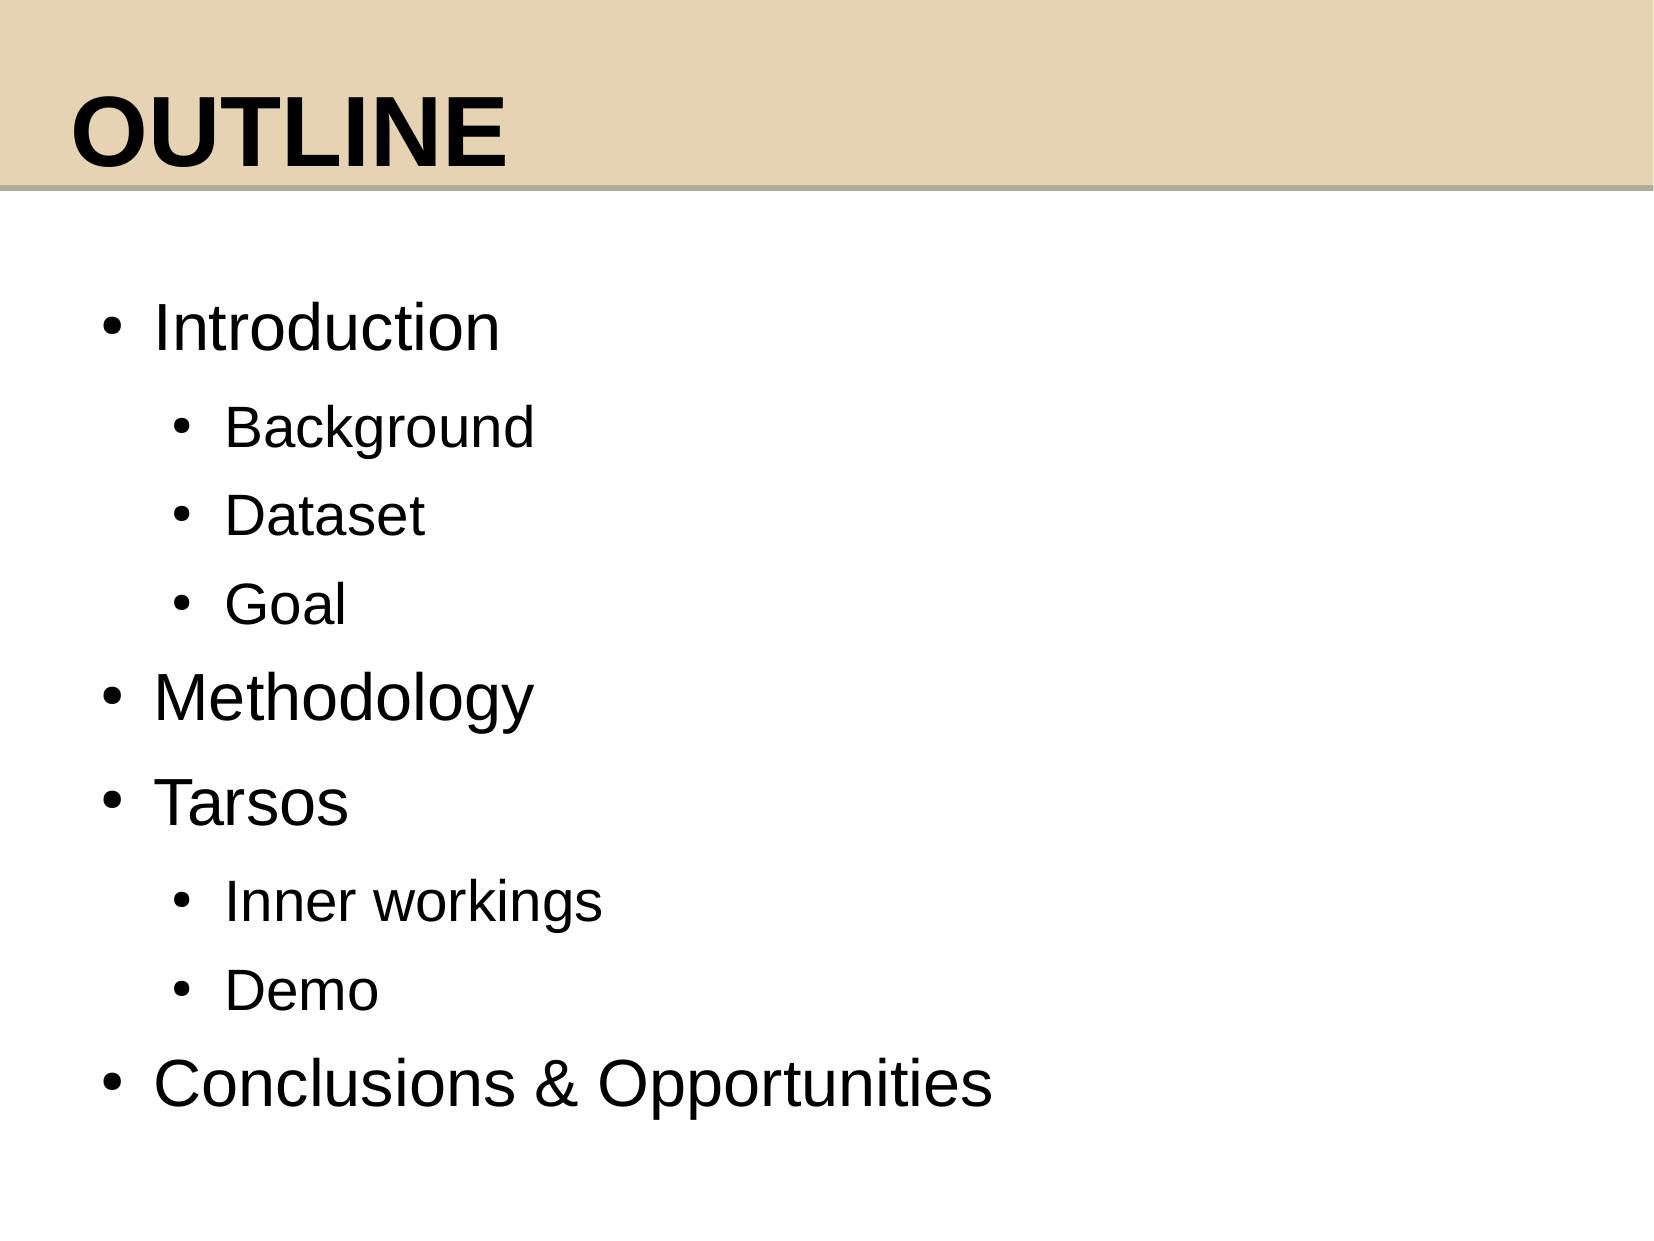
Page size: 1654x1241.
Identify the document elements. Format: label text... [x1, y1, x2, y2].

list Introduction Background Dataset Goal Methodology Tarsos Inner workings Demo Conclusions & Opportunities [82, 290, 1571, 1094]
title OUTLINE [0, 0, 1654, 188]
